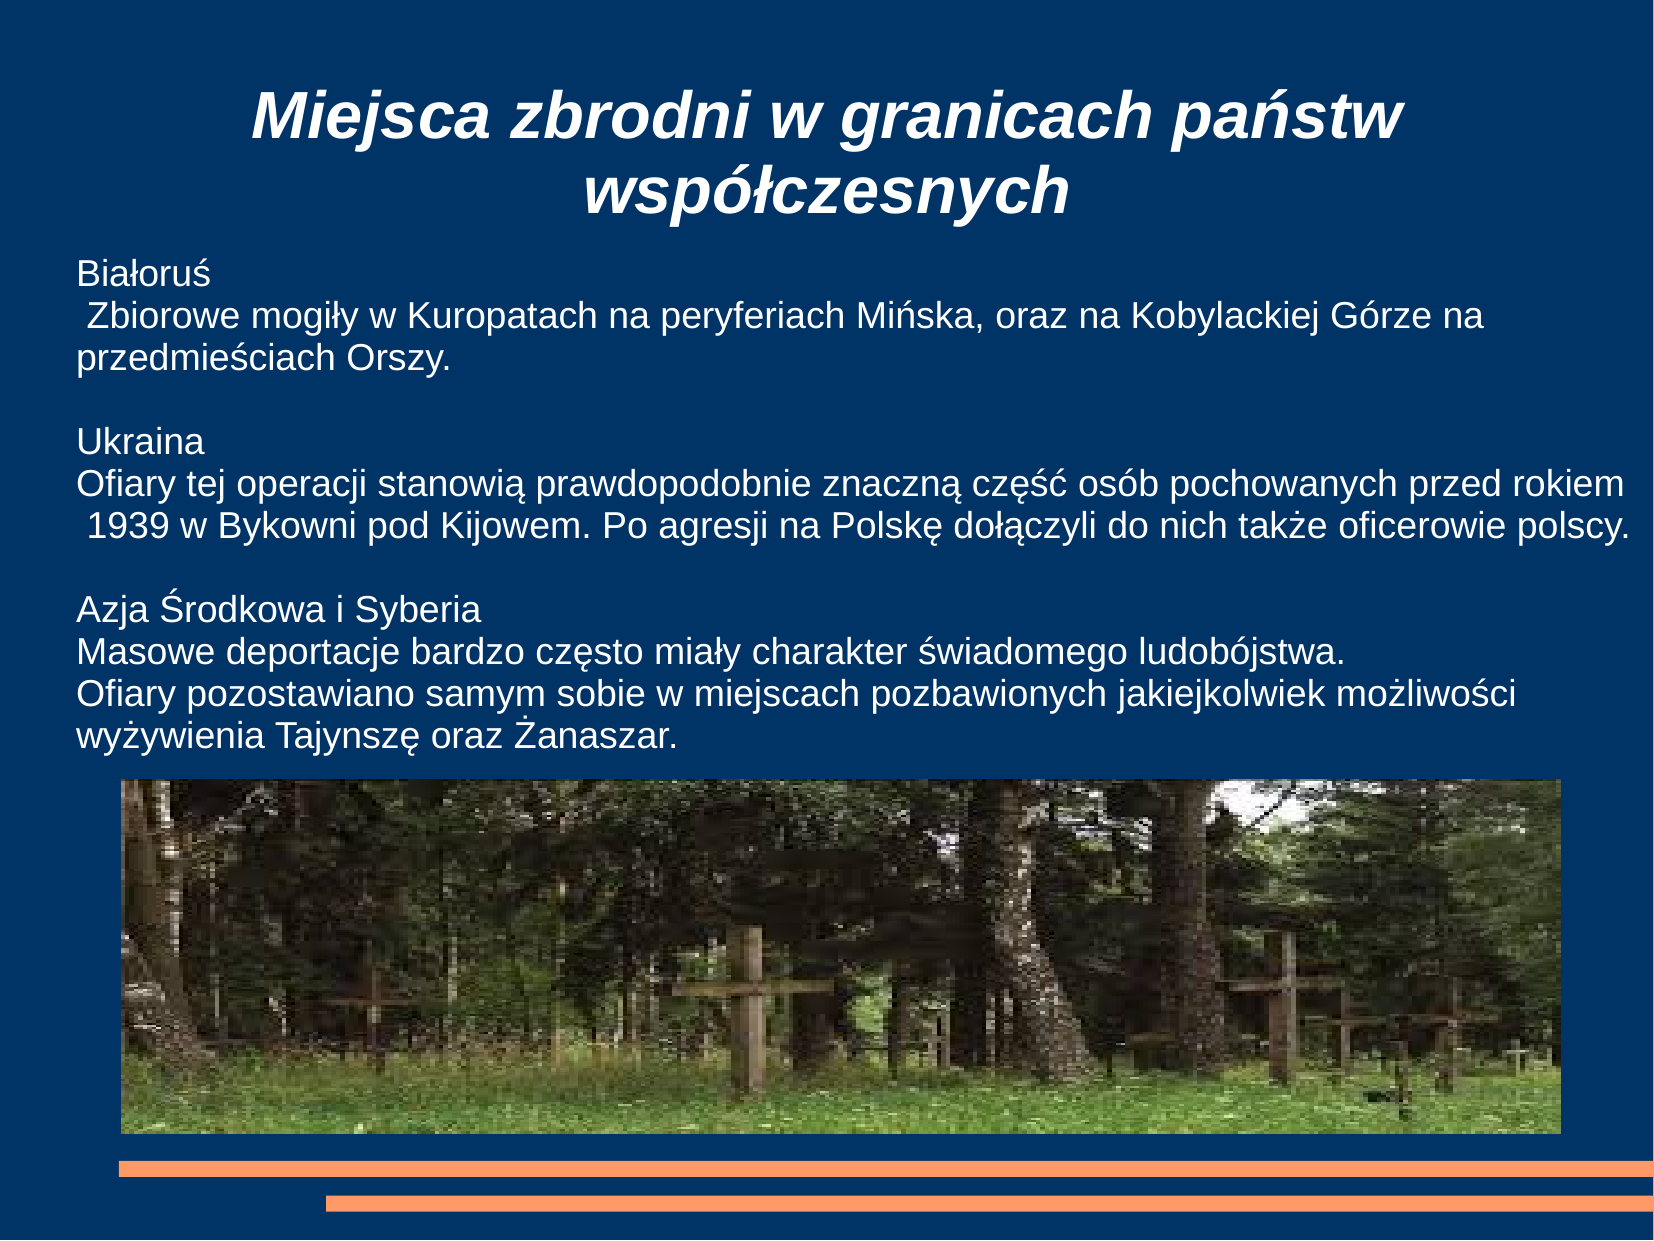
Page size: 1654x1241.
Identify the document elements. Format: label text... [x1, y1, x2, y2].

text_box Białoruś Zbiorowe mogiły w Kuropatach na peryferiach Mińska, oraz na Kobylackiej Górze na przedmieściach Orszy. Ukraina Ofiary tej operacji stanowią prawdopodobnie znaczną część osób pochowanych przed rokiem 1939 w Bykowni pod Kijowem. Po agresji na Polskę dołączyli do nich także oficerowie polscy. Azja Środkowa i Syberia Masowe deportacje bardzo często miały charakter świadomego ludobójstwa. Ofiary pozostawiano samym sobie w miejscach pozbawionych jakiejkolwiek możliwości wyżywienia Tajynszę oraz Żanaszar. [61, 244, 1654, 1241]
title Miejsca zbrodni w granicach państw współczesnych [121, 46, 1534, 244]
